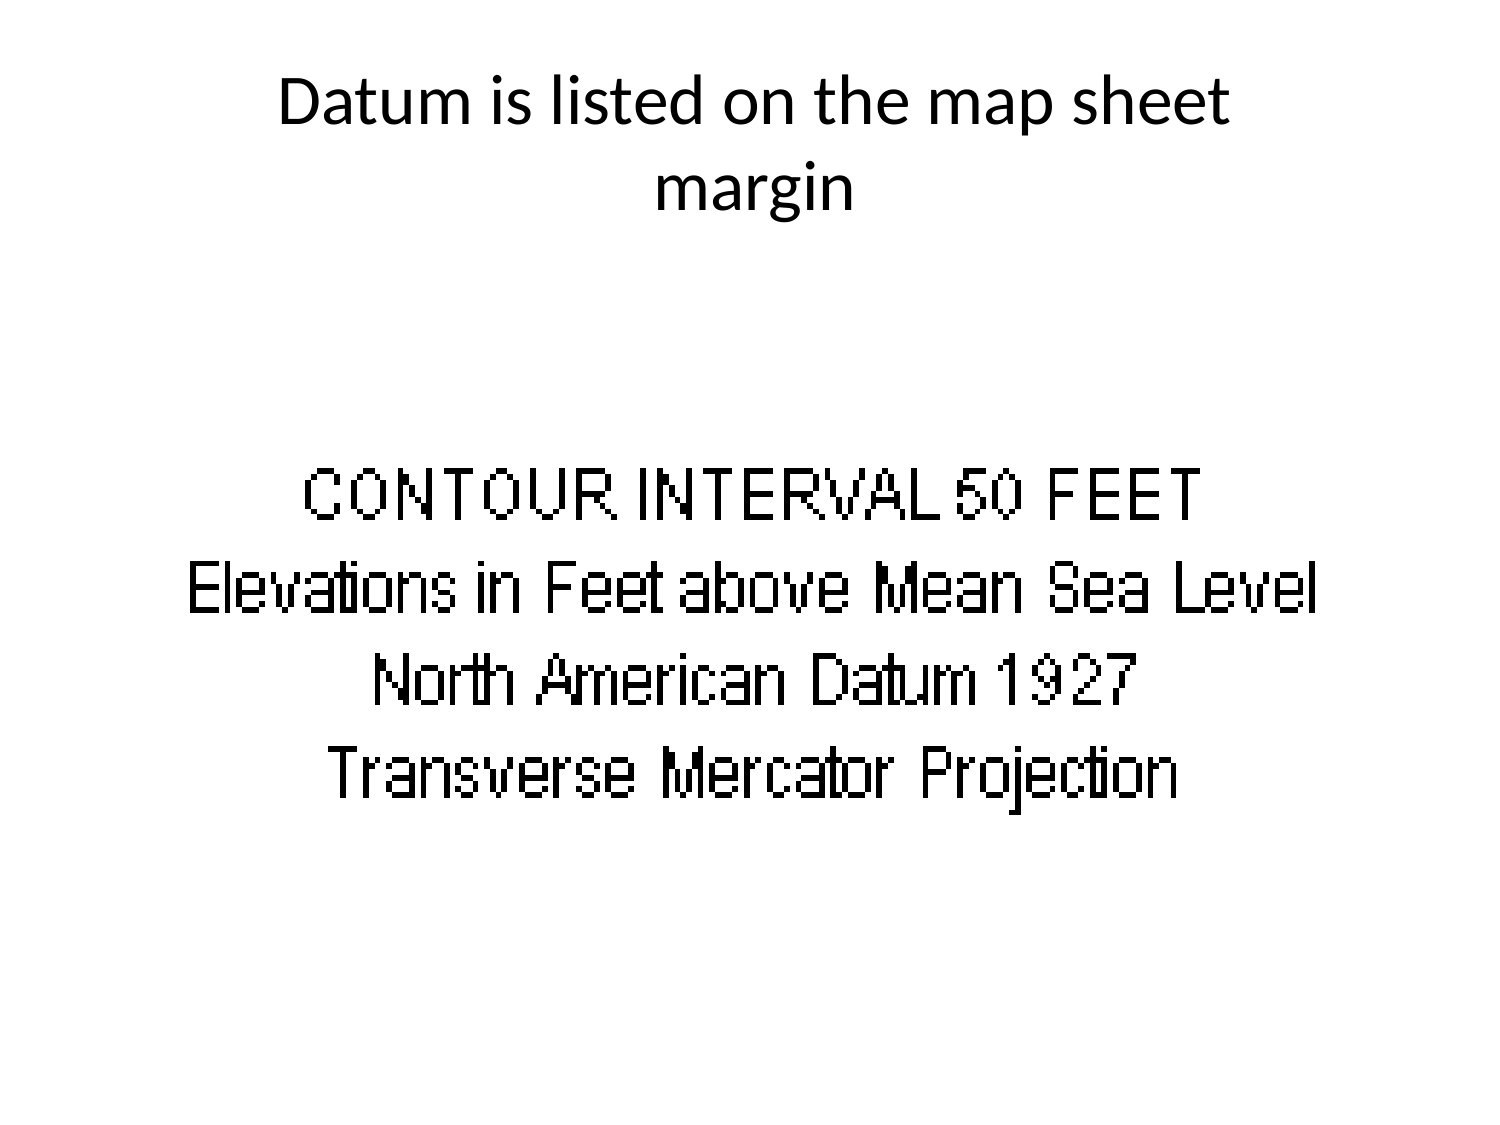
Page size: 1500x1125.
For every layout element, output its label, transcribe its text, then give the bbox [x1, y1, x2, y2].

picture [75, 262, 1425, 1005]
title Datum is listed on the map sheet margin [205, 45, 1305, 233]
